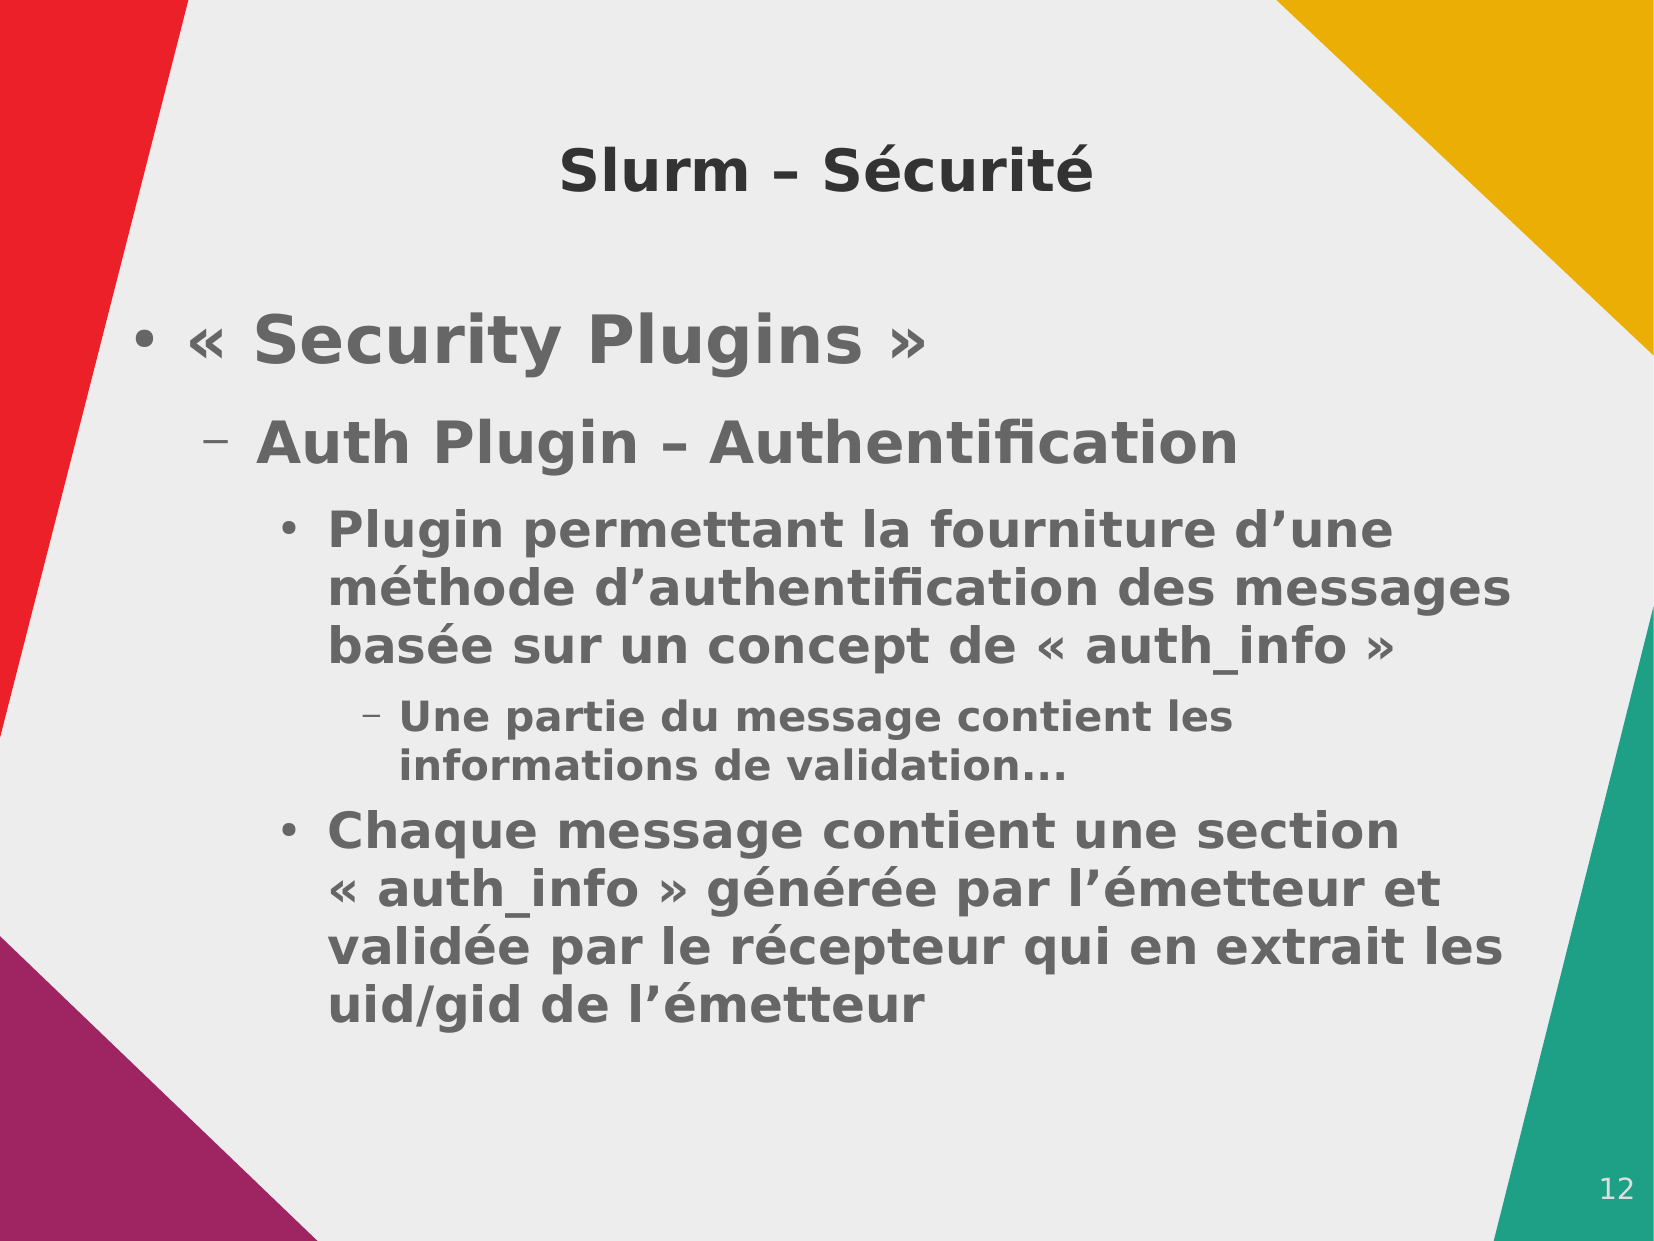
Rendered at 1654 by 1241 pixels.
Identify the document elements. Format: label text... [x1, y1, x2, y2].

list « Security Plugins » Auth Plugin – Authentification Plugin permettant la fourniture d’une méthode d’authentification des messages basée sur un concept de « auth_info » Une partie du message contient les informations de validation... Chaque message contient une section « auth_info » générée par l’émetteur et validée par le récepteur qui en extrait les uid/gid de l’émetteur [114, 302, 1539, 1217]
title Slurm – Sécurité [114, 73, 1539, 271]
